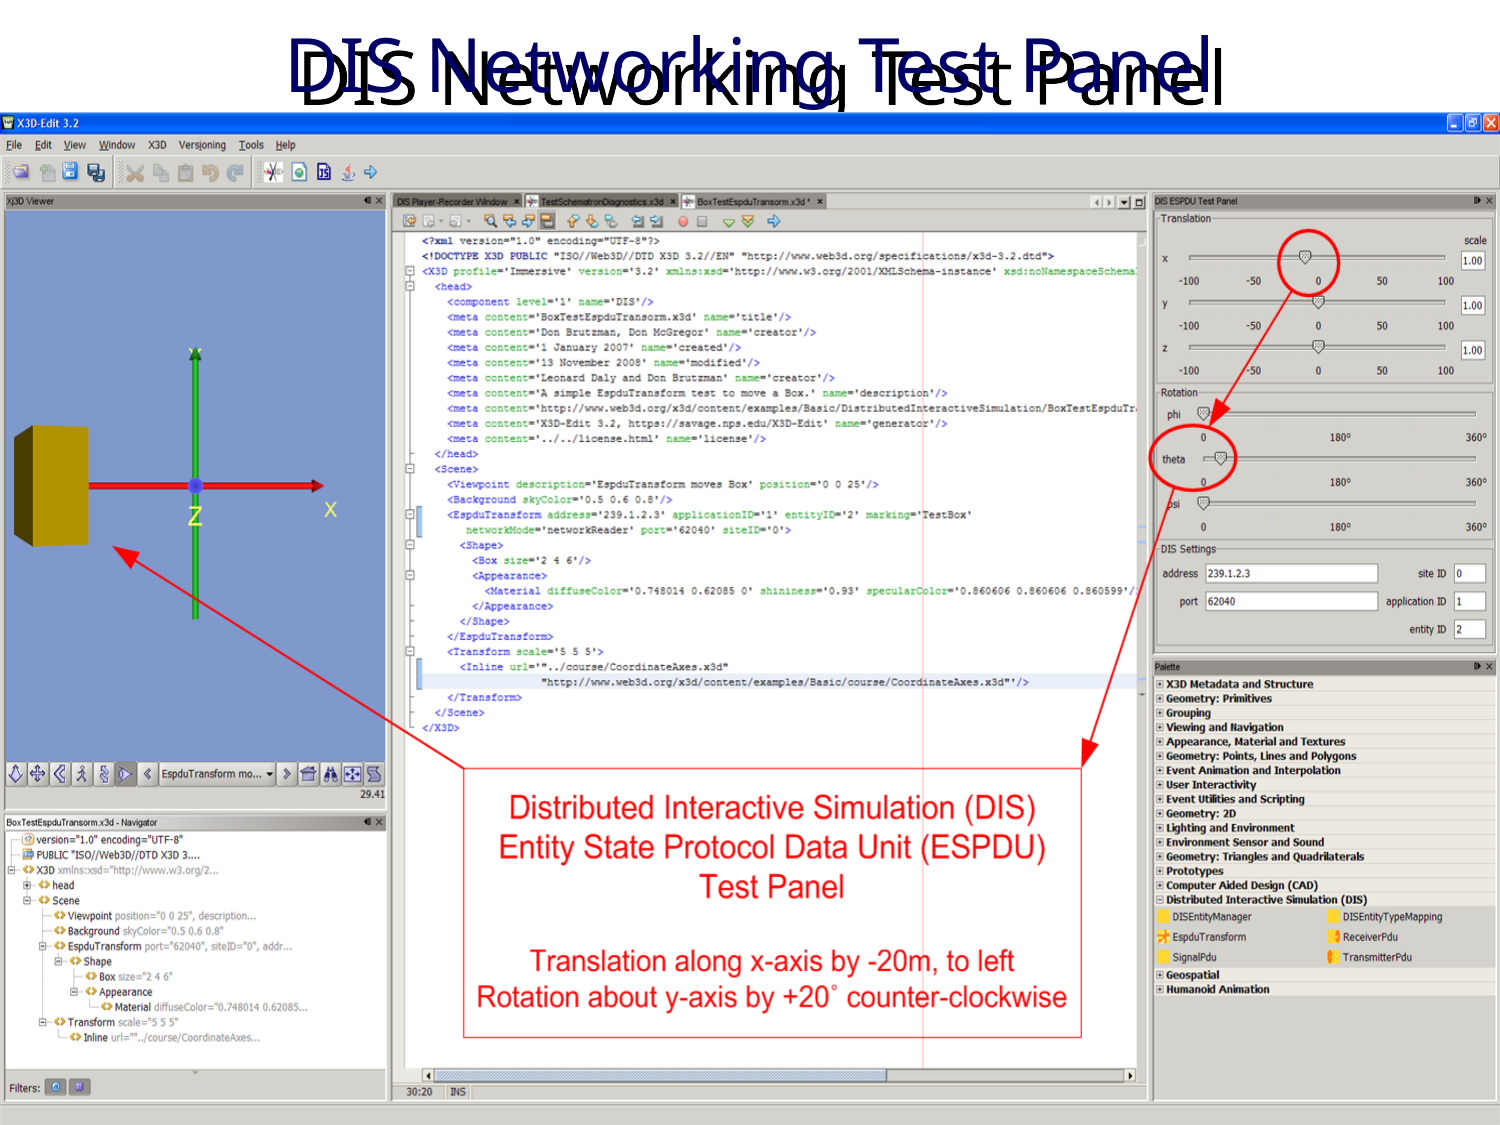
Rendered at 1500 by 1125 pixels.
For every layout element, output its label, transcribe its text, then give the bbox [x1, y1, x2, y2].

picture [0, 112, 1500, 1125]
title DIS Networking Test Panel [112, 13, 1388, 112]
